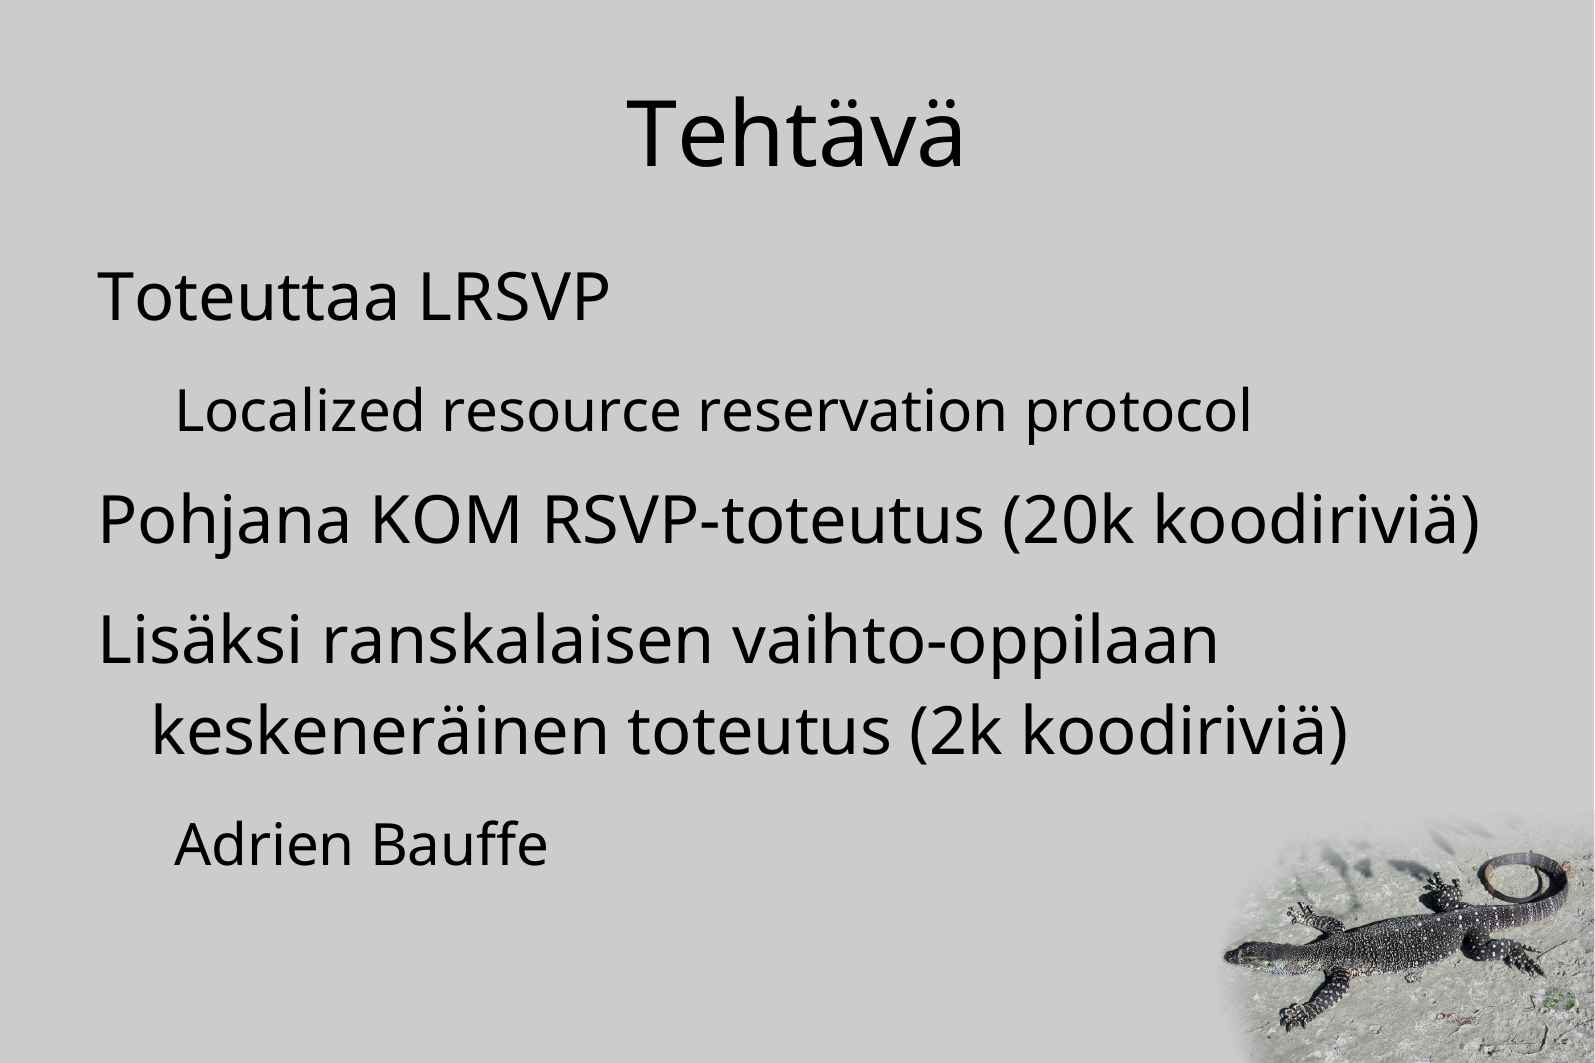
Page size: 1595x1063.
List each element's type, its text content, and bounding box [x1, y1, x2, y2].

title Tehtävä [79, 42, 1515, 220]
picture [1210, 810, 1595, 1063]
list Toteuttaa LRSVP Localized resource reservation protocol Pohjana KOM RSVP-toteutus (20k koodiriviä) Lisäksi ranskalaisen vaihto-oppilaan keskeneräinen toteutus (2k koodiriviä) Adrien Bauffe [79, 248, 1515, 951]
